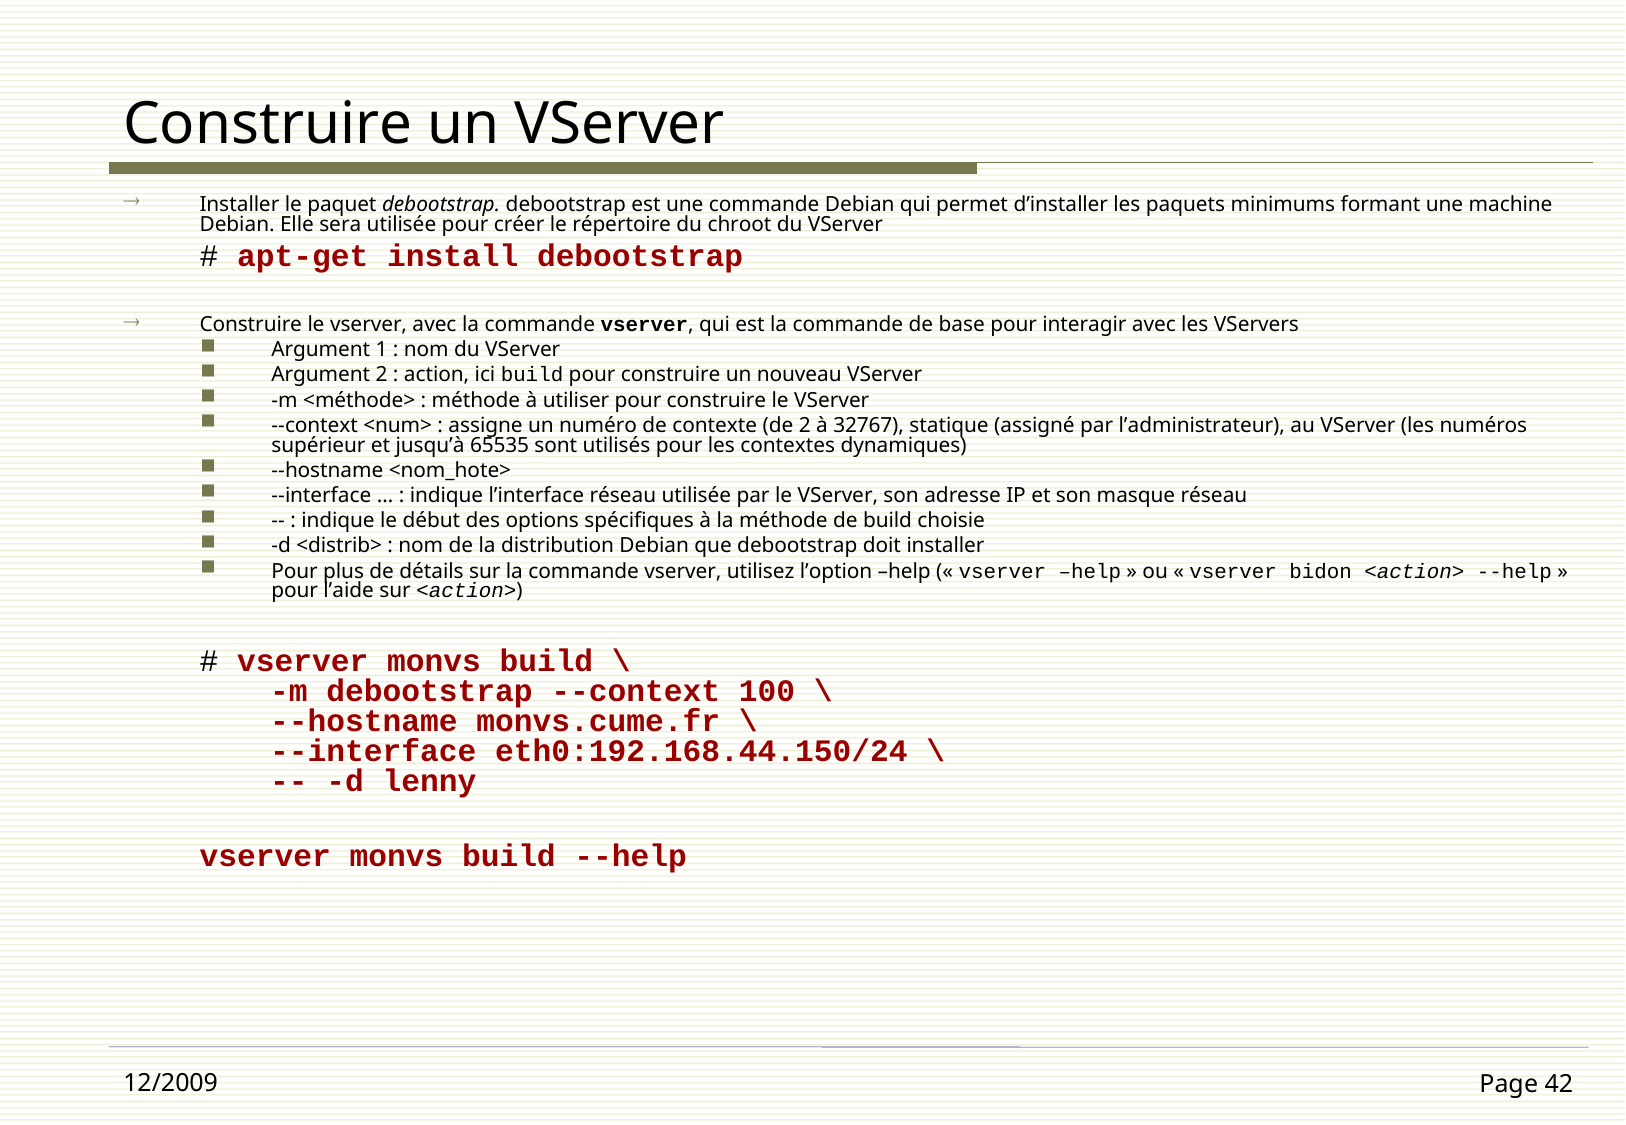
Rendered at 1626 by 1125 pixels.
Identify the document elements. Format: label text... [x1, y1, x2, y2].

picture [0, 0, 1626, 1125]
list Installer le paquet debootstrap. debootstrap est une commande Debian qui permet d’installer les paquets minimums formant une machine Debian. Elle sera utilisée pour créer le répertoire du chroot du VServer # apt-get install debootstrap Construire le vserver, avec la commande vserver, qui est la commande de base pour interagir avec les VServers Argument 1 : nom du VServer Argument 2 : action, ici build pour construire un nouveau VServer -m <méthode> : méthode à utiliser pour construire le VServer --context <num> : assigne un numéro de contexte (de 2 à 32767), statique (assigné par l’administrateur), au VServer (les numéros supérieur et jusqu’à 65535 sont utilisés pour les contextes dynamiques)‏ --hostname <nom_hote> --interface … : indique l’interface réseau utilisée par le VServer, son adresse IP et son masque réseau -- : indique le début des options spécifiques à la méthode de build choisie -d <distrib> : nom de la distribution Debian que debootstrap doit installer Pour plus de détails sur la commande vserver, utilisez l’option –help (« vserver –help » ou « vserver bidon <action> --help » pour l’aide sur <action>)‏ # vserver monvs build \ -m debootstrap --context 100 \ --hostname monvs.cume.fr \ --interface eth0:192.168.44.150/24 \ -- -d lenny vserver monvs build --help [108, 187, 1595, 1035]
title Construire un VServer [108, 12, 1596, 163]
